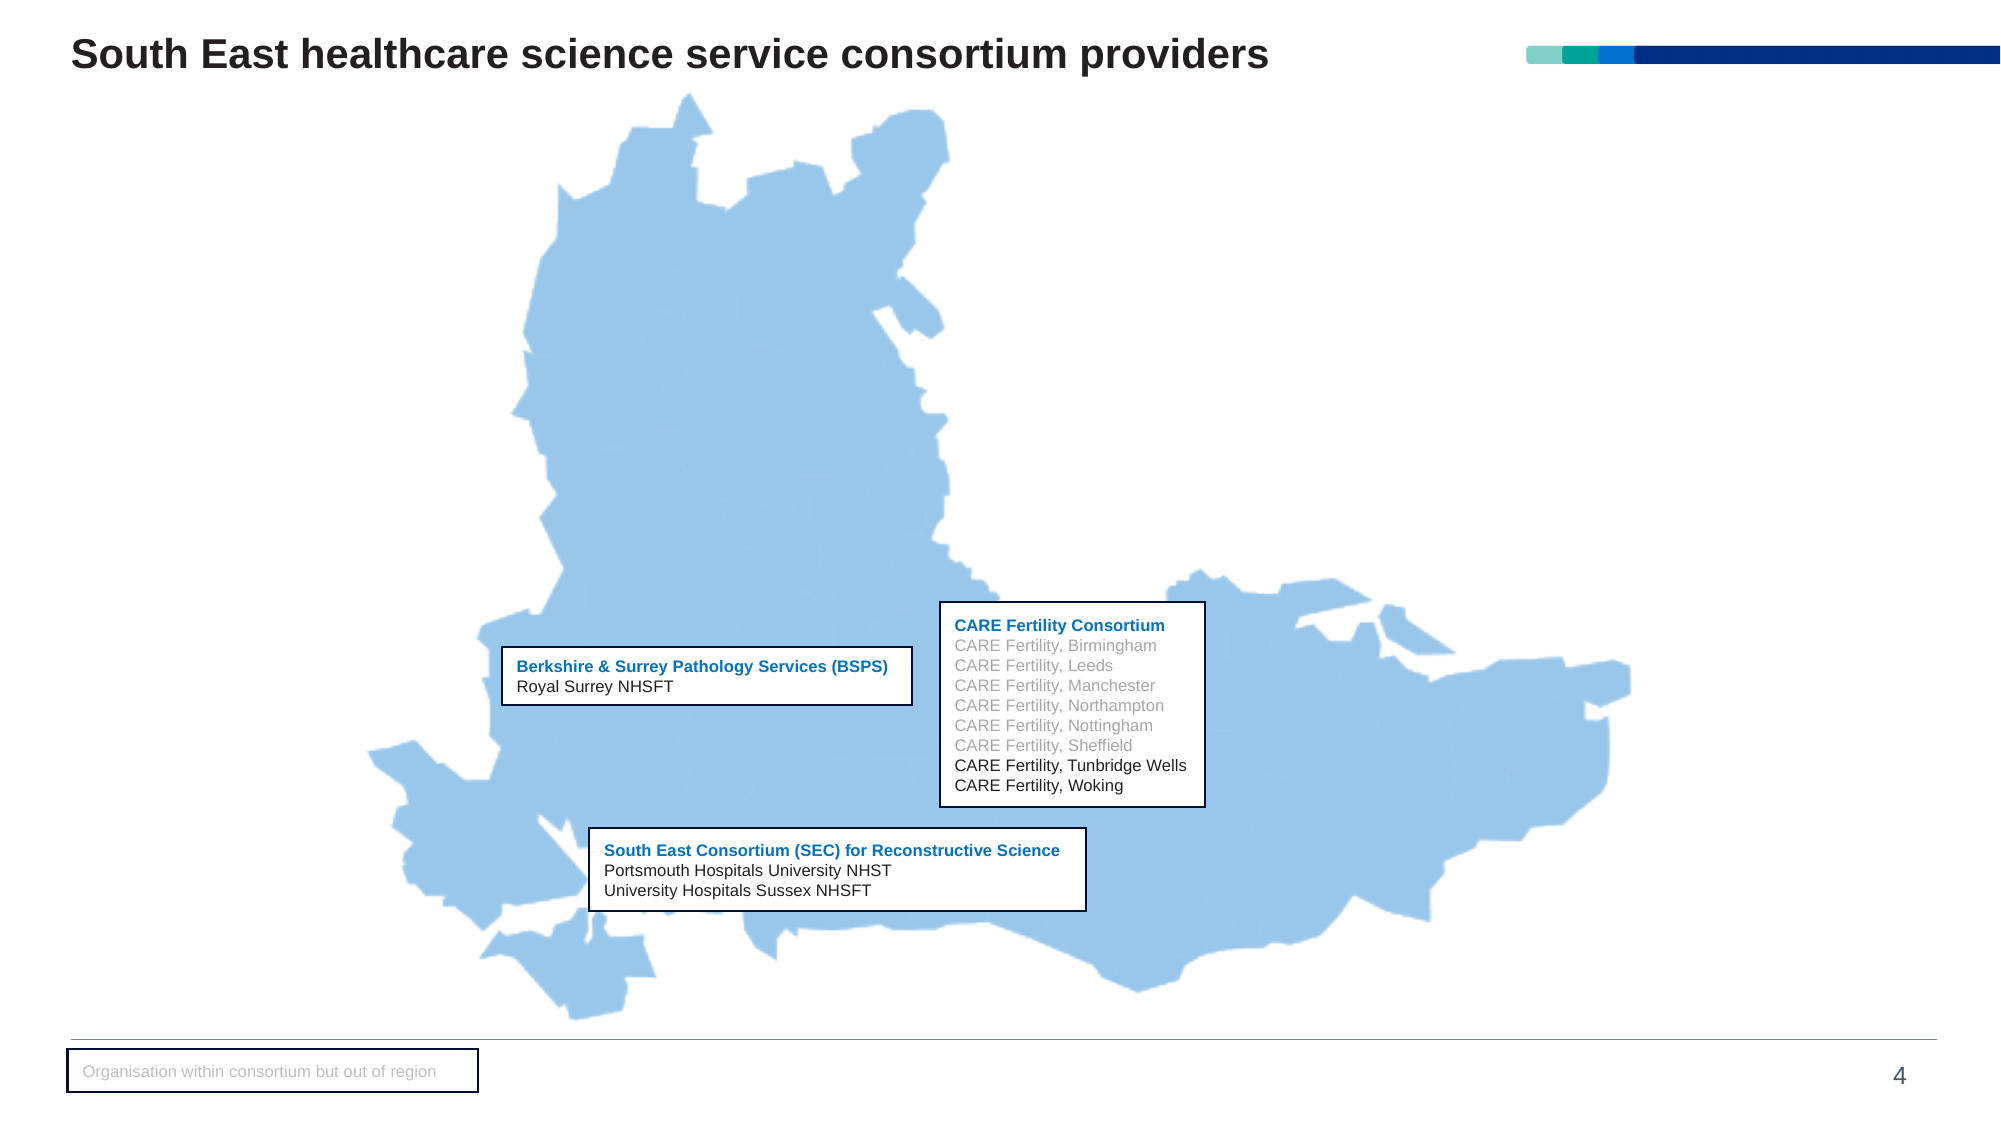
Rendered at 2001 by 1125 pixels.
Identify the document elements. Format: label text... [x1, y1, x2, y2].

title South East healthcare science service consortium providers [70, 32, 1513, 79]
text_box South East Consortium (SEC) for Reconstructive Science Portsmouth Hospitals University NHST University Hospitals Sussex NHSFT [589, 828, 1086, 911]
picture [341, 76, 1653, 1045]
text_box Berkshire & Surrey Pathology Services (BSPS) Royal Surrey NHSFT [502, 647, 912, 705]
text_box CARE Fertility Consortium CARE Fertility, Birmingham CARE Fertility, Leeds CARE Fertility, Manchester CARE Fertility, Northampton CARE Fertility, Nottingham CARE Fertility, Sheffield CARE Fertility, Tunbridge Wells CARE Fertility, Woking [940, 602, 1205, 807]
text_box Organisation within consortium but out of region [68, 1049, 478, 1092]
